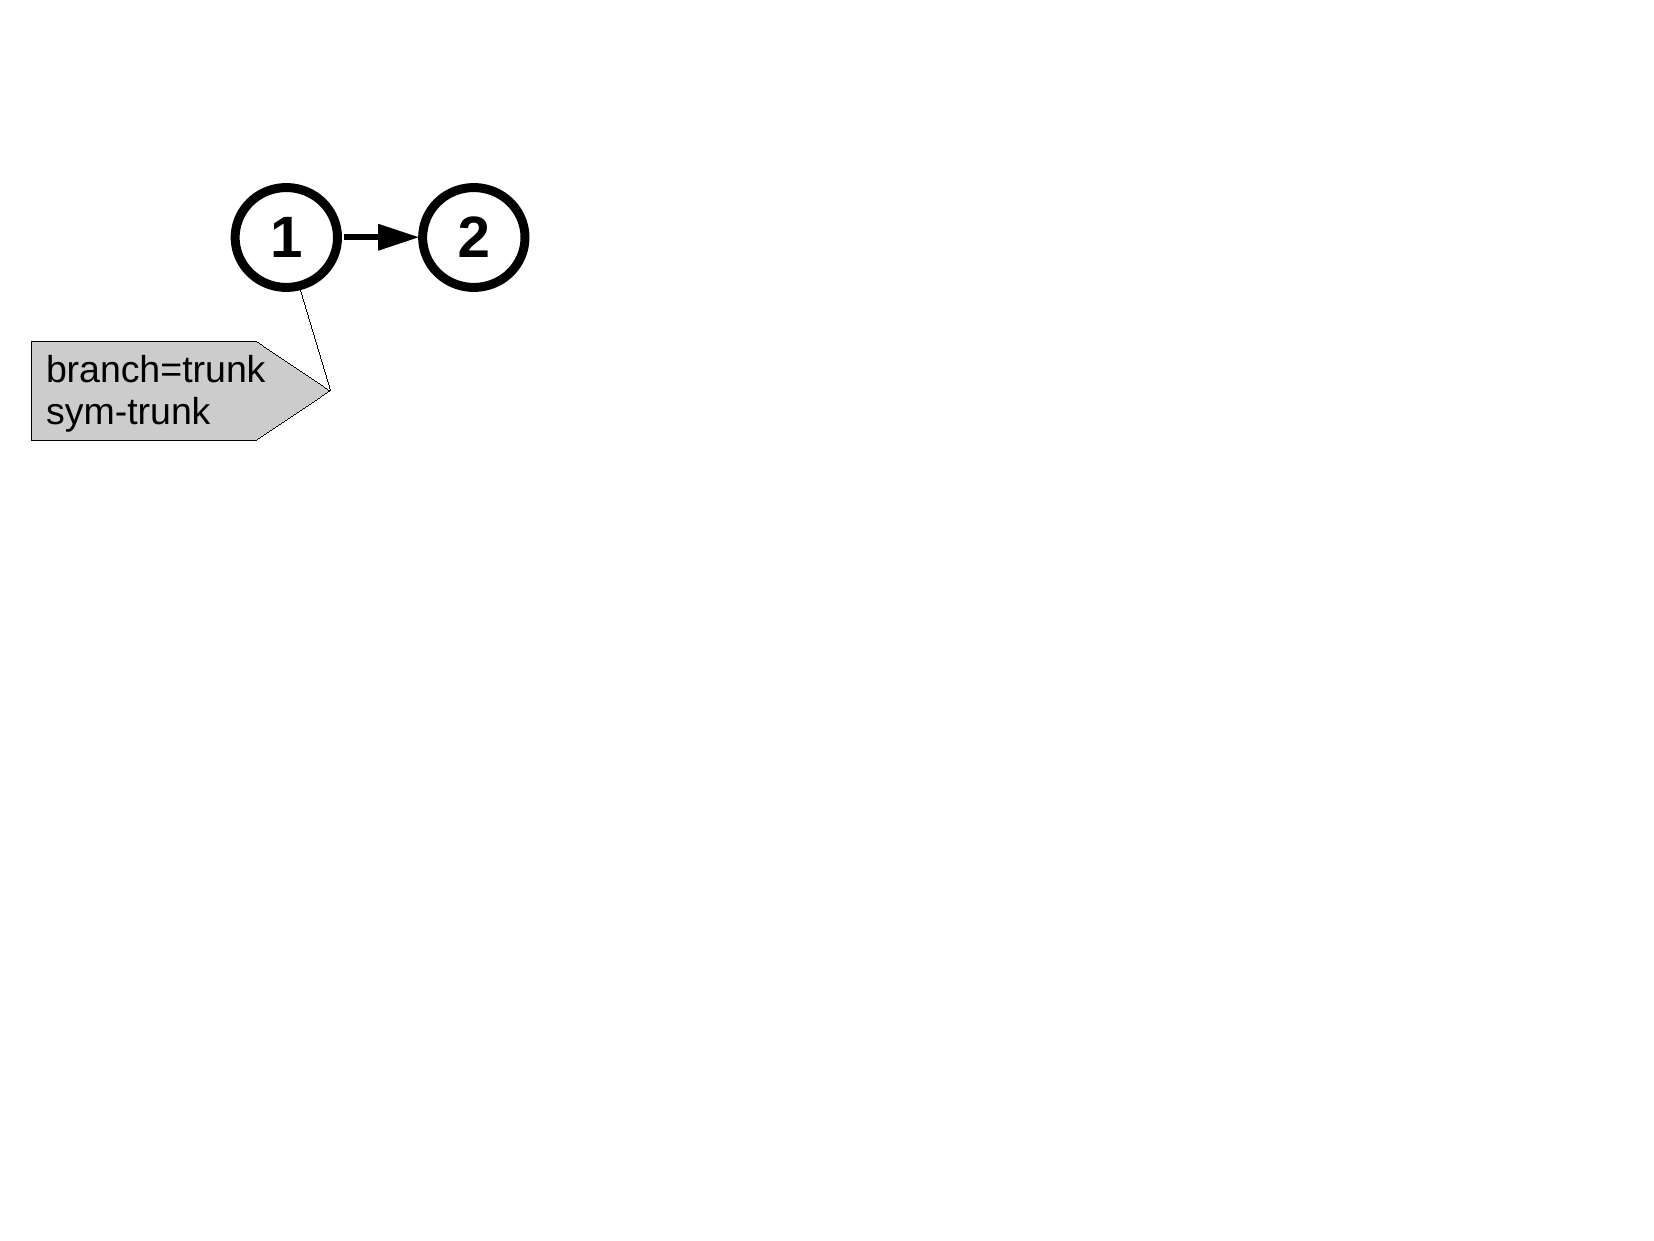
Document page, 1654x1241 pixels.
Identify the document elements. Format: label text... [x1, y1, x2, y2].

text_box 2 [422, 187, 526, 288]
text_box 1 [235, 187, 338, 288]
text_box branch=trunk sym-trunk [31, 341, 330, 441]
